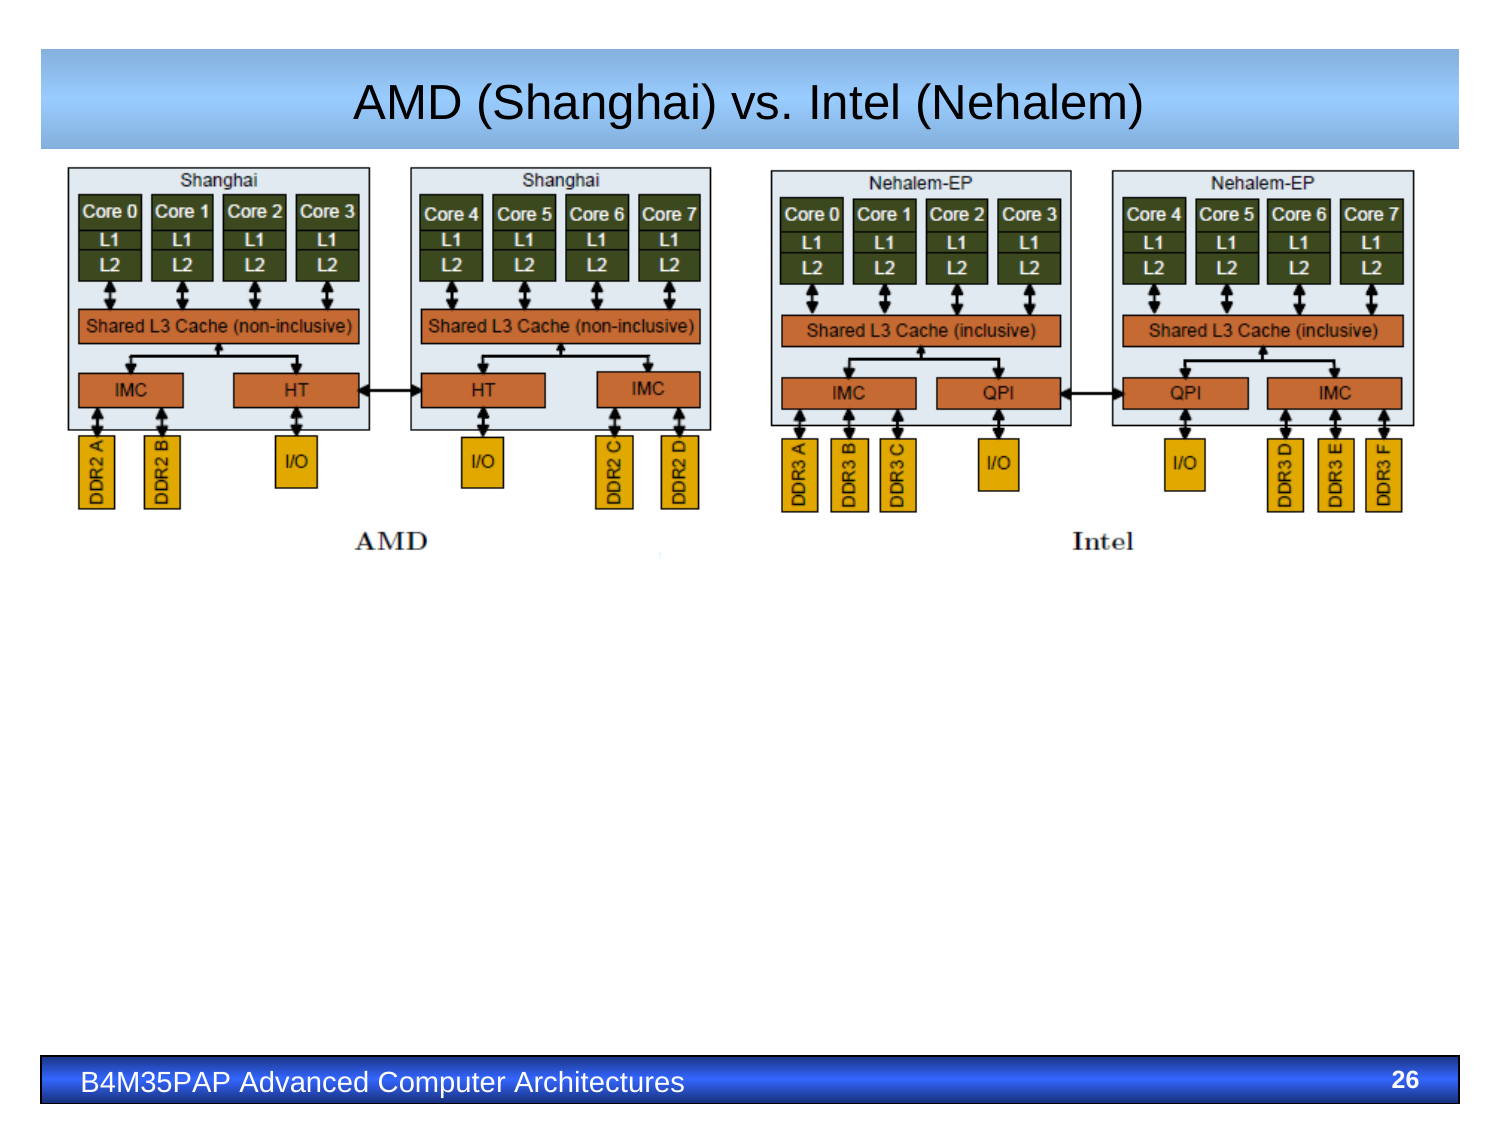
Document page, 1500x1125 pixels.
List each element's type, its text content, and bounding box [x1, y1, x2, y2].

picture [59, 154, 1431, 560]
title AMD (Shanghai) vs. Intel (Nehalem) [41, 49, 1459, 149]
